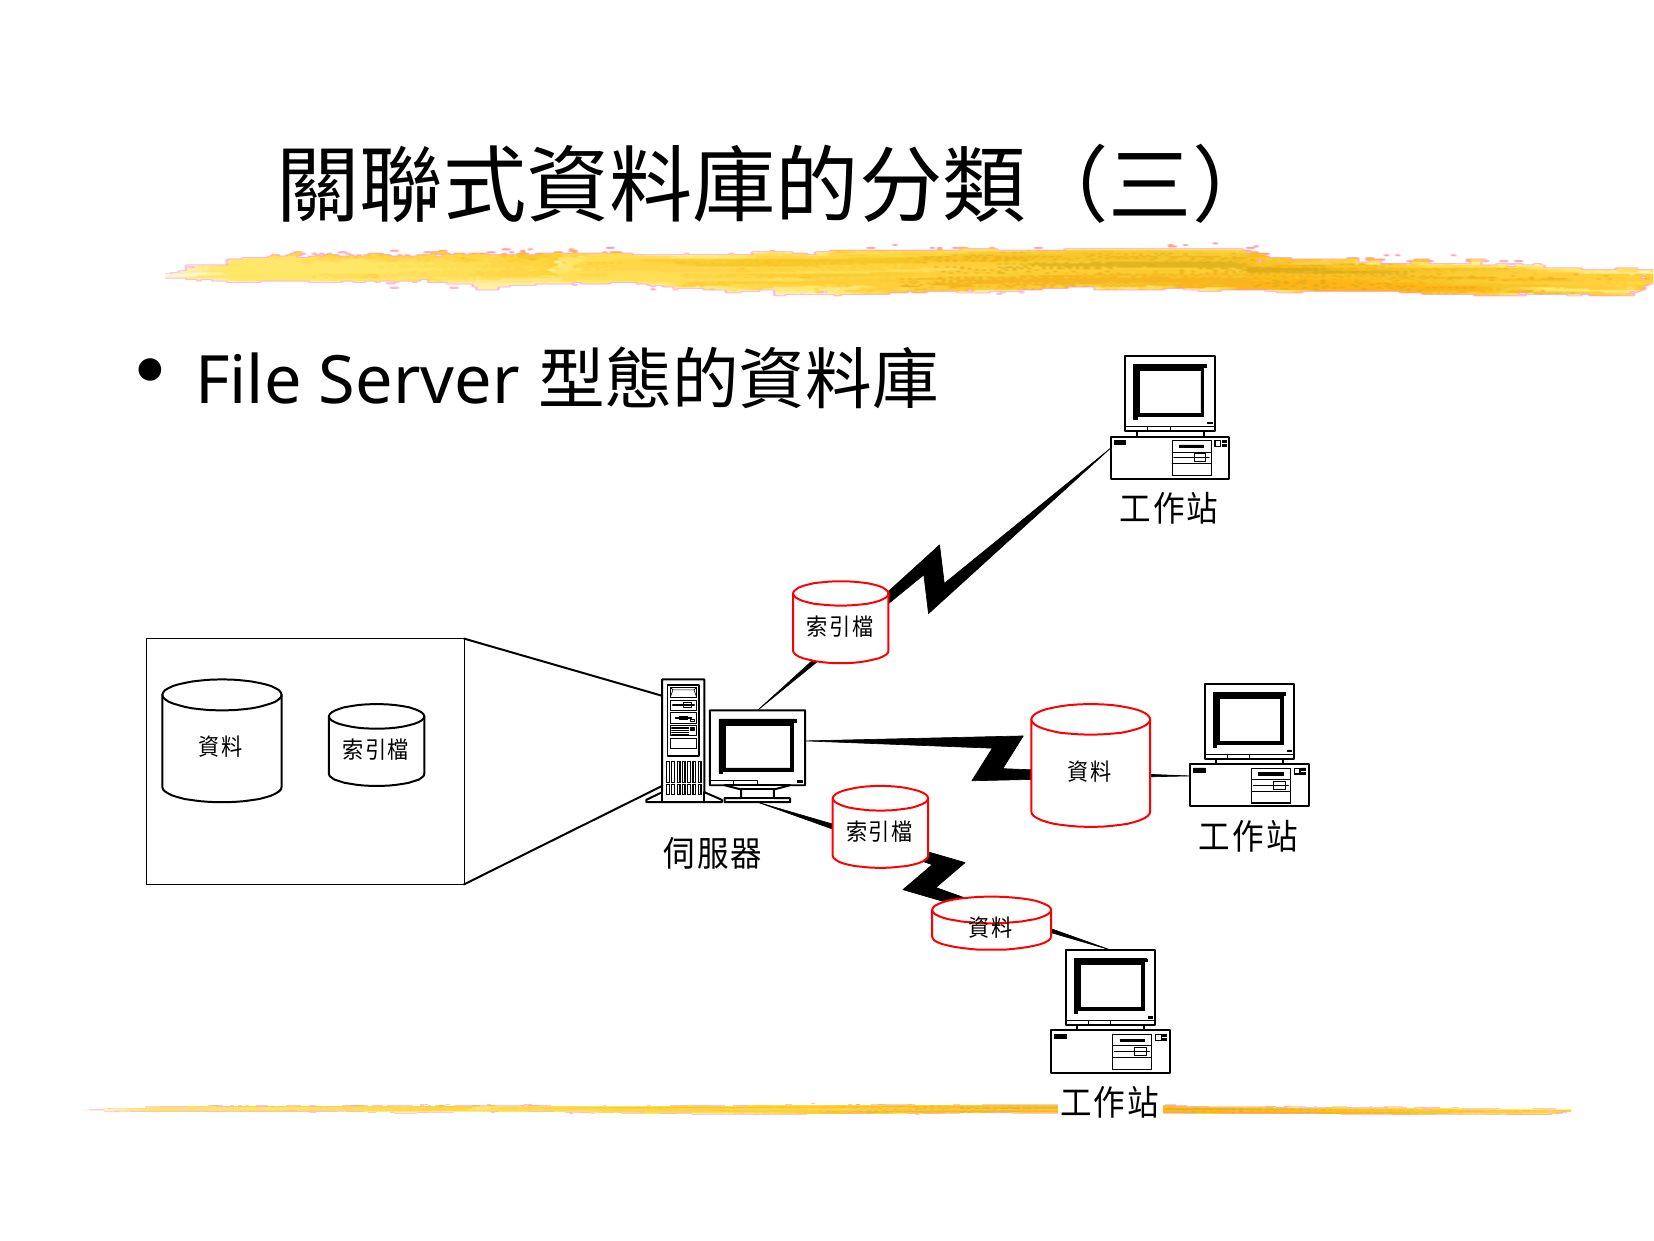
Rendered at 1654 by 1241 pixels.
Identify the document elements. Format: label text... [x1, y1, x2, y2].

picture [165, 237, 1654, 308]
chart [145, 351, 1419, 1137]
list File Server型態的資料庫 [124, 316, 1530, 428]
picture [1419, 1102, 1571, 1117]
title 關聯式資料庫的分類（三） [73, 41, 1479, 249]
picture [82, 1102, 145, 1117]
